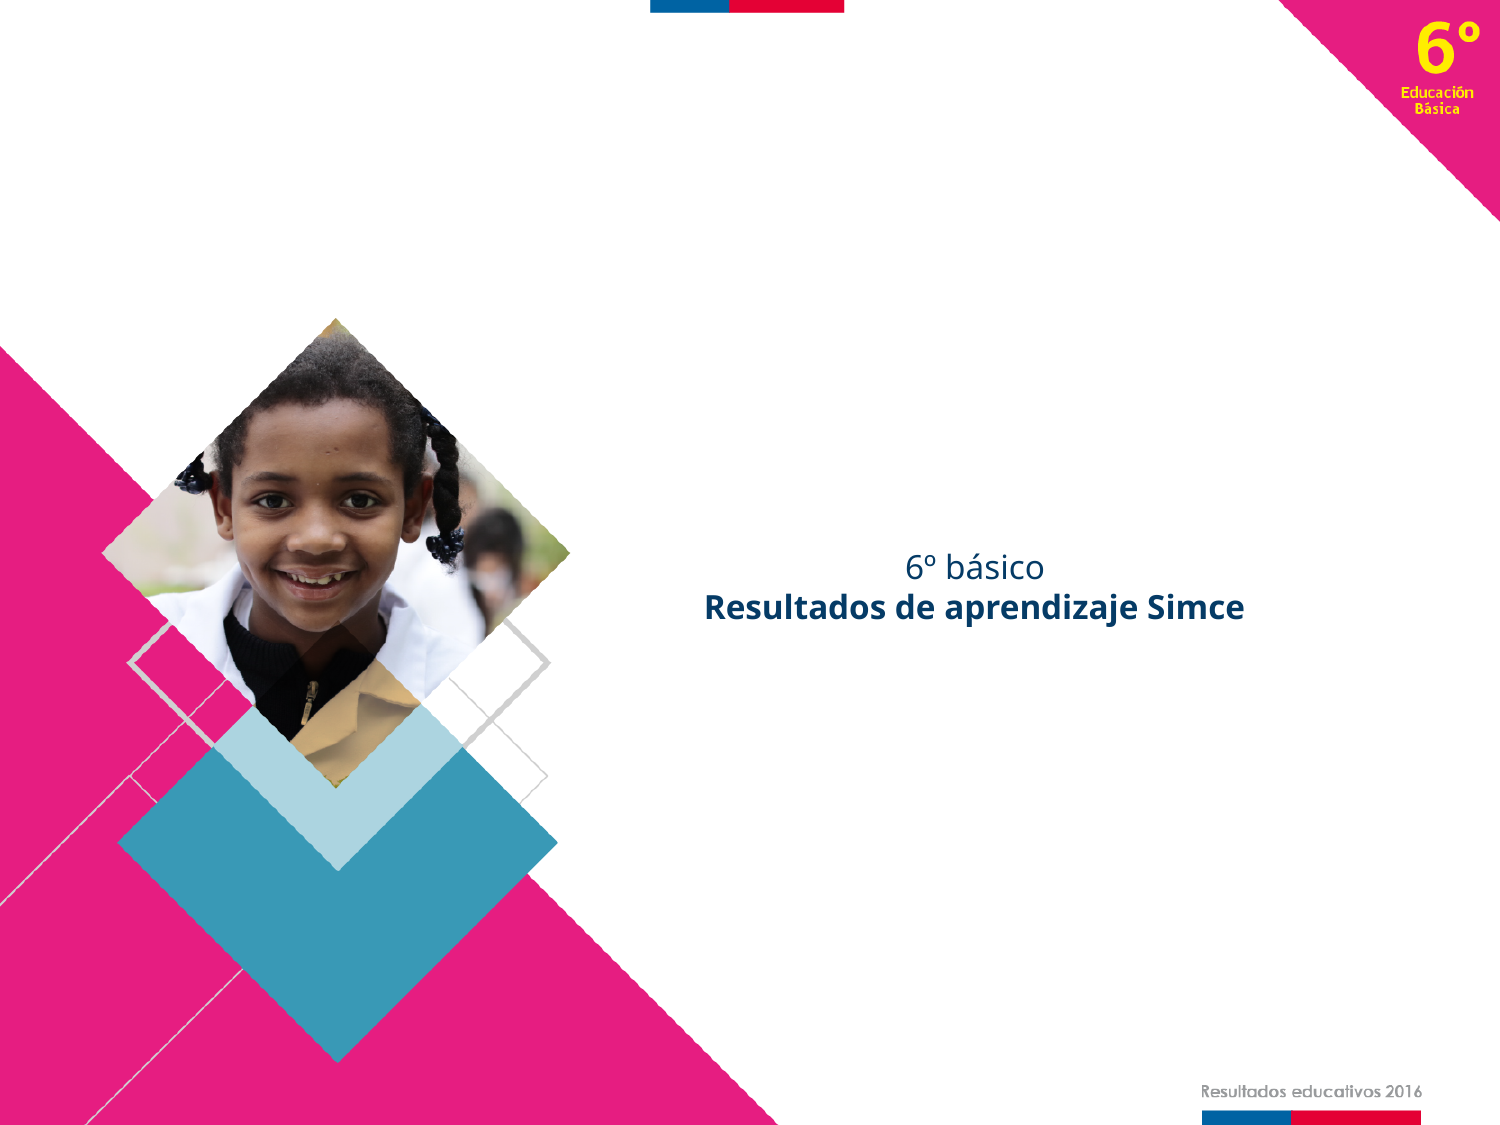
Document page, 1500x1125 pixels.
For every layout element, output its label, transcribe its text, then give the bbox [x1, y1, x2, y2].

text_box 6º básico Resultados de aprendizaje Simce [572, 538, 1377, 635]
picture [0, 0, 1500, 1125]
